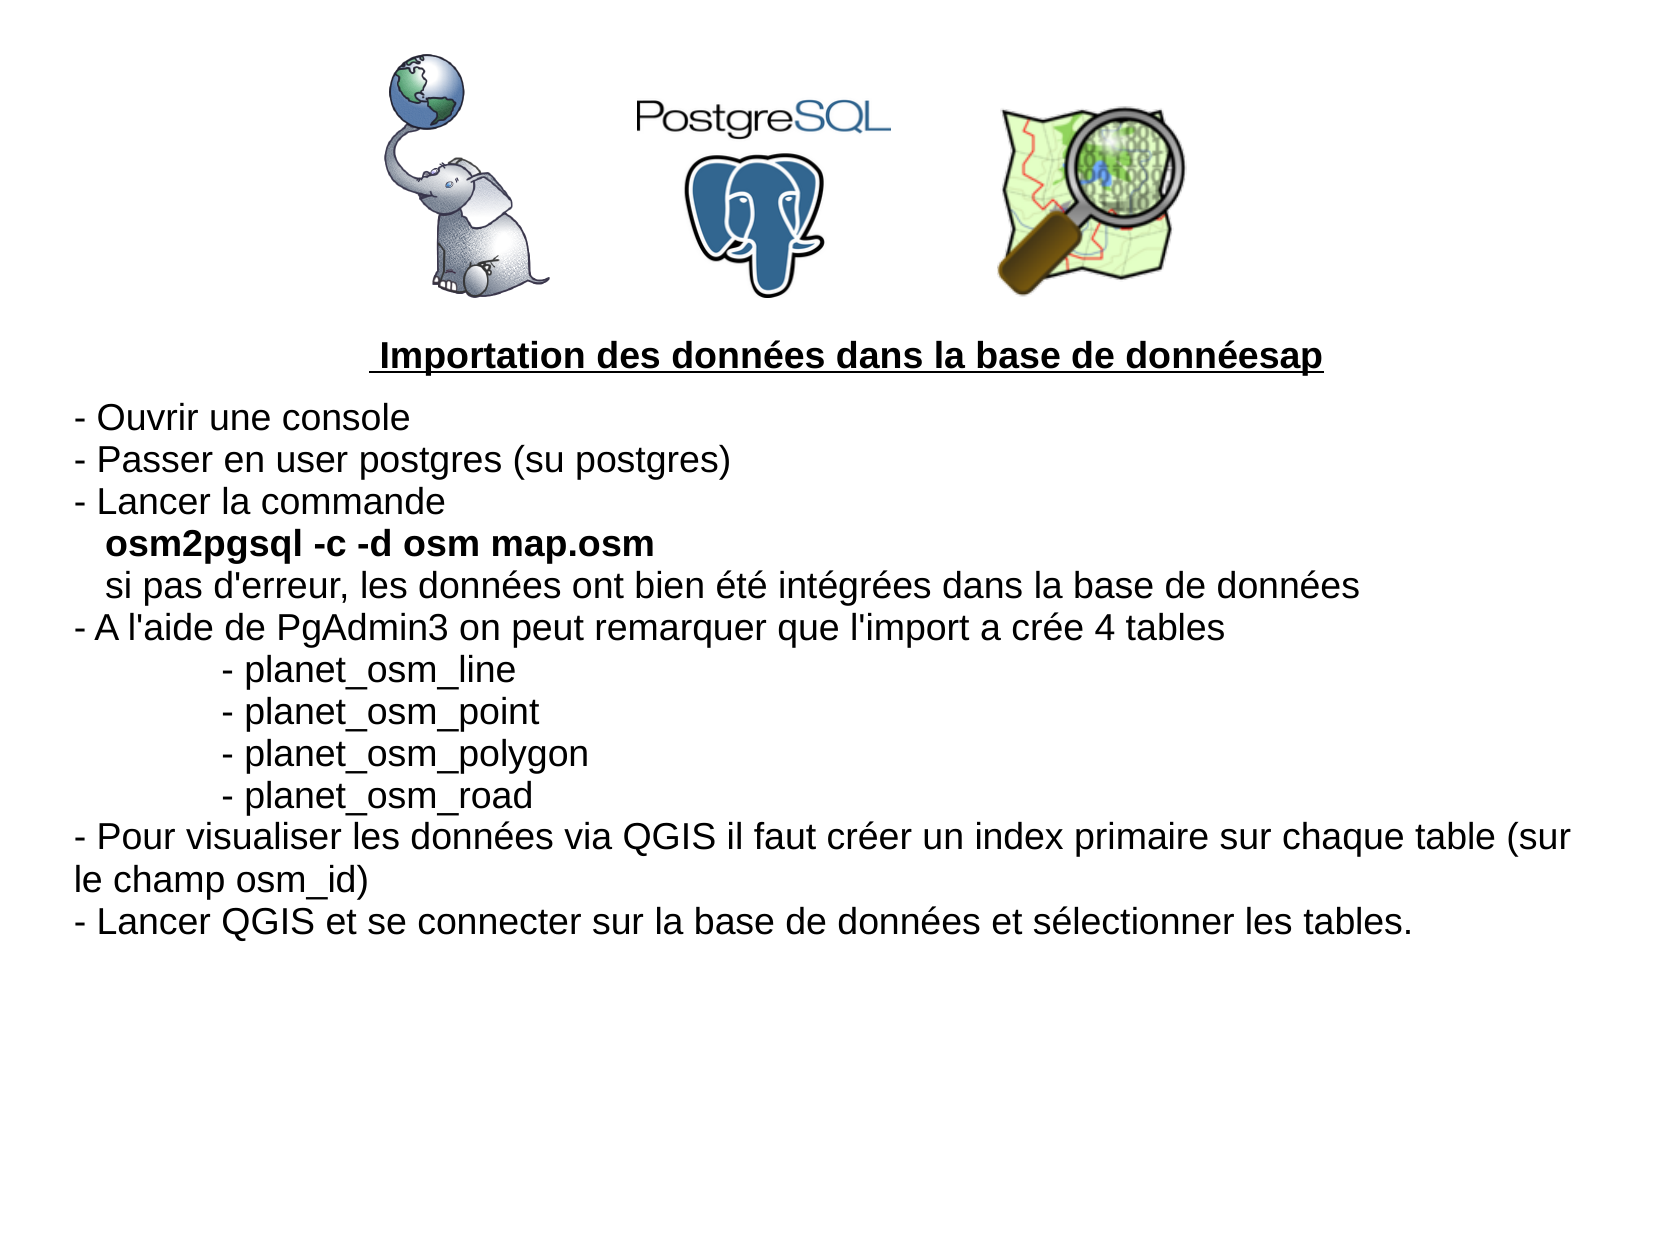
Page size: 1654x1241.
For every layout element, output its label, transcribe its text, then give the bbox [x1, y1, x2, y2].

text_box - Ouvrir une console - Passer en user postgres (su postgres) - Lancer la commande osm2pgsql -c -d osm map.osm si pas d'erreur, les données ont bien été intégrées dans la base de données - A l'aide de PgAdmin3 on peut remarquer que l'import a crée 4 tables - planet_osm_line - planet_osm_point - planet_osm_polygon - planet_osm_road - Pour visualiser les données via QGIS il faut créer un index primaire sur chaque table (sur le champ osm_id) - Lancer QGIS et se connecter sur la base de données et sélectionner les tables. [59, 388, 1595, 992]
picture [962, 102, 1190, 298]
text_box Importation des données dans la base de donnéesap [354, 327, 1340, 384]
picture [384, 54, 550, 298]
picture [637, 96, 891, 298]
